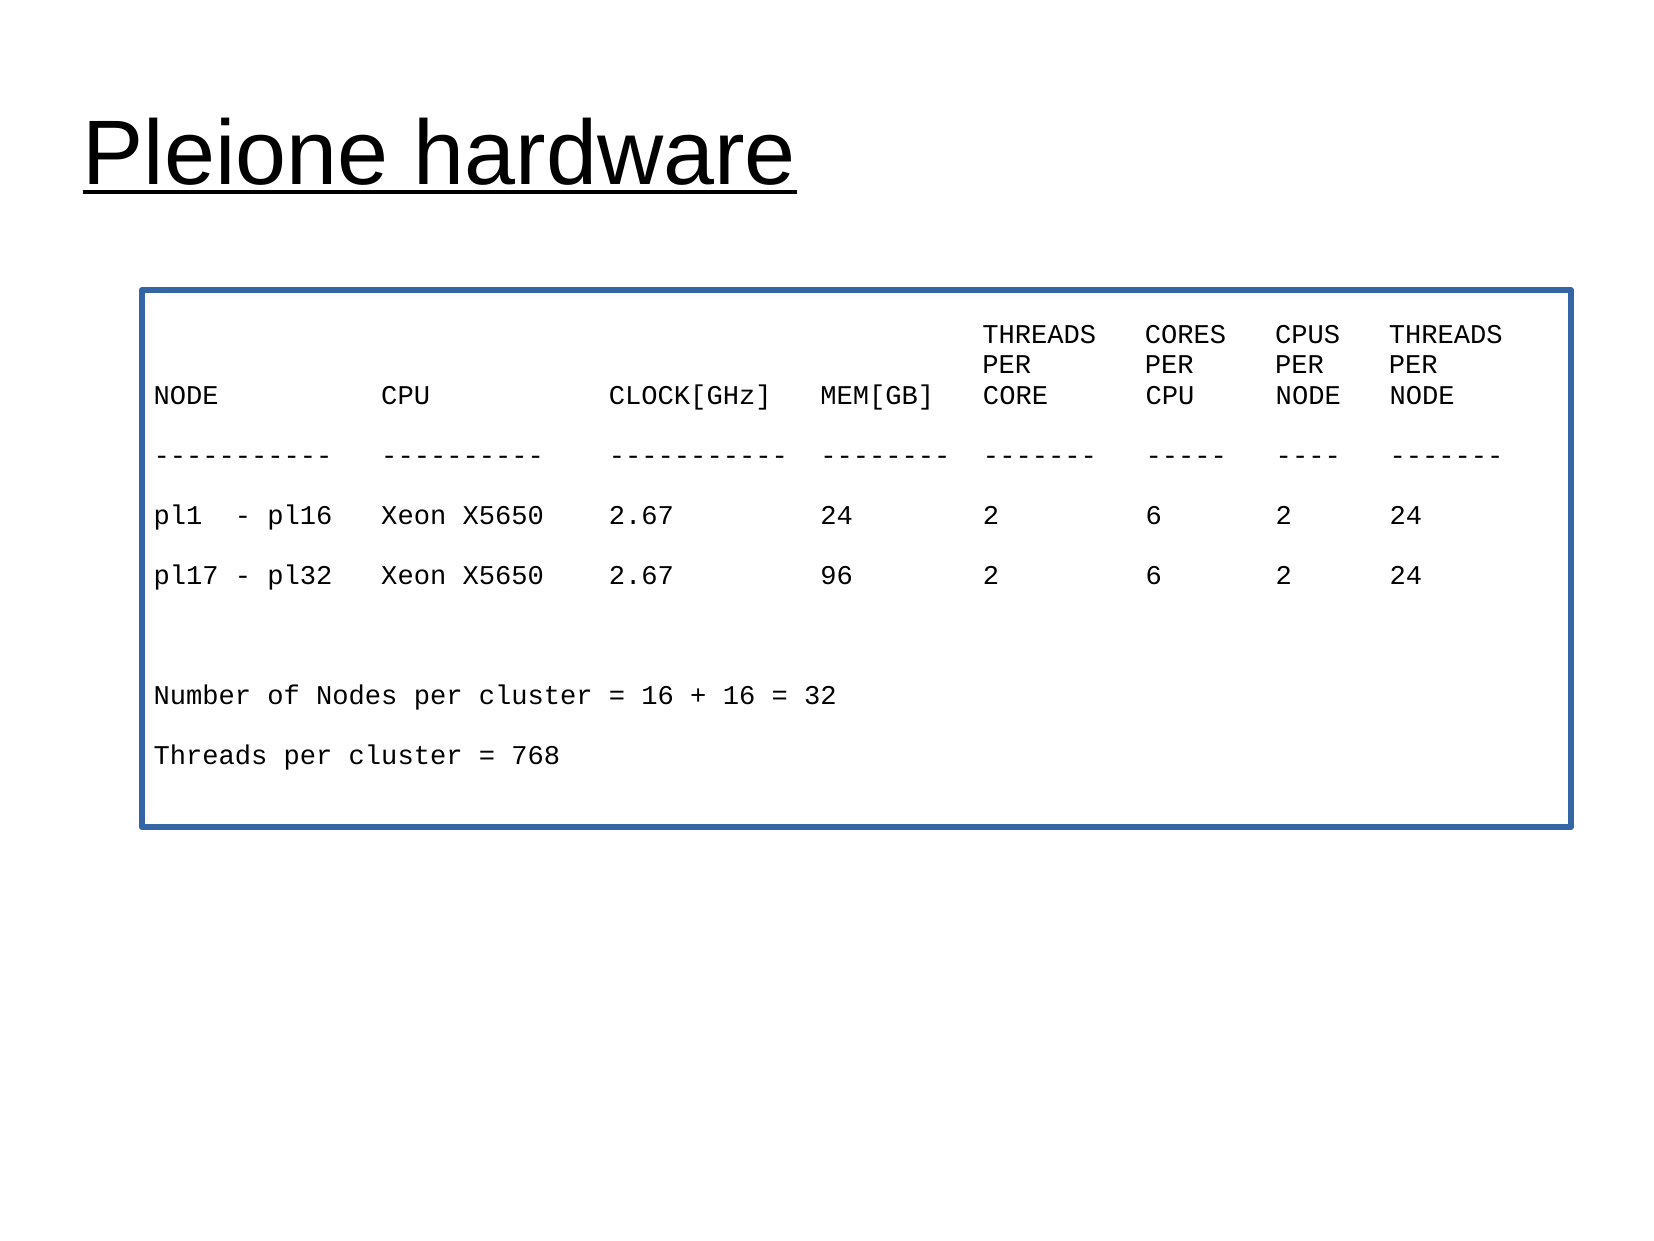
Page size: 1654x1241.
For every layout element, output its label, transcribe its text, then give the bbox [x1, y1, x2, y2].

list THREADS CORES CPUS THREADS PER PER PER PER NODE CPU CLOCK[GHz] MEM[GB] CORE CPU NODE NODE ----------- ---------- ----------- -------- ------- ----- ---- ------- pl1 - pl16 Xeon X5650 2.67 24 2 6 2 24 pl17 - pl32 Xeon X5650 2.67 96 2 6 2 24 Number of Nodes per cluster = 16 + 16 = 32 Threads per cluster = 768 [82, 290, 1571, 1010]
title Pleione hardware [82, 49, 1571, 257]
text_box [141, 290, 1571, 827]
